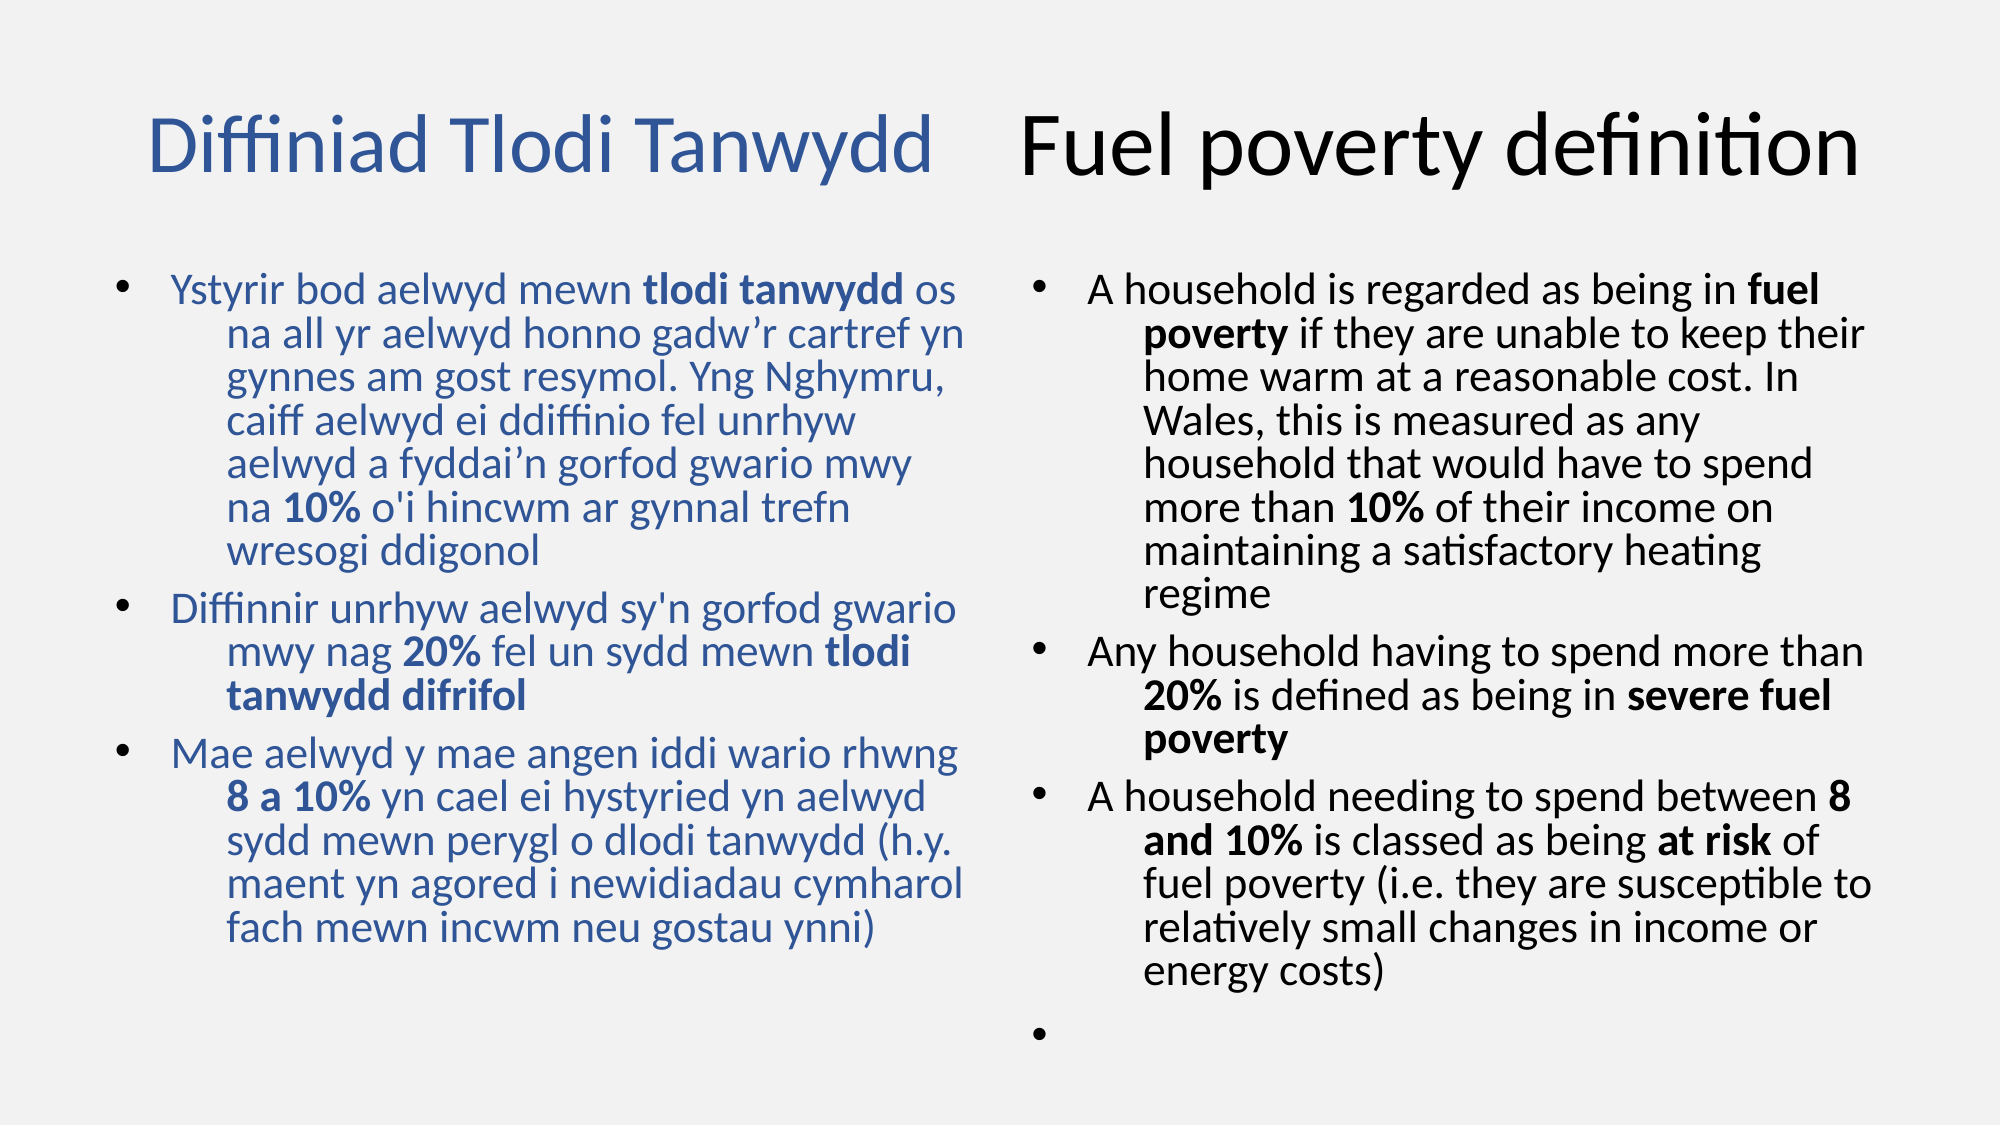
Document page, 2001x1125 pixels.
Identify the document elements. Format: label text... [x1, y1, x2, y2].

list A household is regarded as being in fuel poverty if they are unable to keep their home warm at a reasonable cost. In Wales, this is measured as any household that would have to spend more than 10% of their income on maintaining a satisfactory heating regime Any household having to spend more than 20% is defined as being in severe fuel poverty A household needing to spend between 8 and 10% is classed as being at risk of fuel poverty (i.e. they are susceptible to relatively small changes in income or energy costs) [1016, 262, 1901, 1005]
text_box Fuel poverty definition [999, 45, 1884, 233]
list Ystyrir bod aelwyd mewn tlodi tanwydd os na all yr aelwyd honno gadw’r cartref yn gynnes am gost resymol. Yng Nghymru, caiff aelwyd ei ddiffinio fel unrhyw aelwyd a fyddai’n gorfod gwario mwy na 10% o'i hincwm ar gynnal trefn wresogi ddigonol Diffinnir unrhyw aelwyd sy'n gorfod gwario mwy nag 20% fel un sydd mewn tlodi tanwydd difrifol Mae aelwyd y mae angen iddi wario rhwng 8 a 10% yn cael ei hystyried yn aelwyd sydd mewn perygl o dlodi tanwydd (h.y. maent yn agored i newidiadau cymharol fach mewn incwm neu gostau ynni) [99, 262, 984, 1005]
title Diffiniad Tlodi Tanwydd [99, 45, 984, 233]
